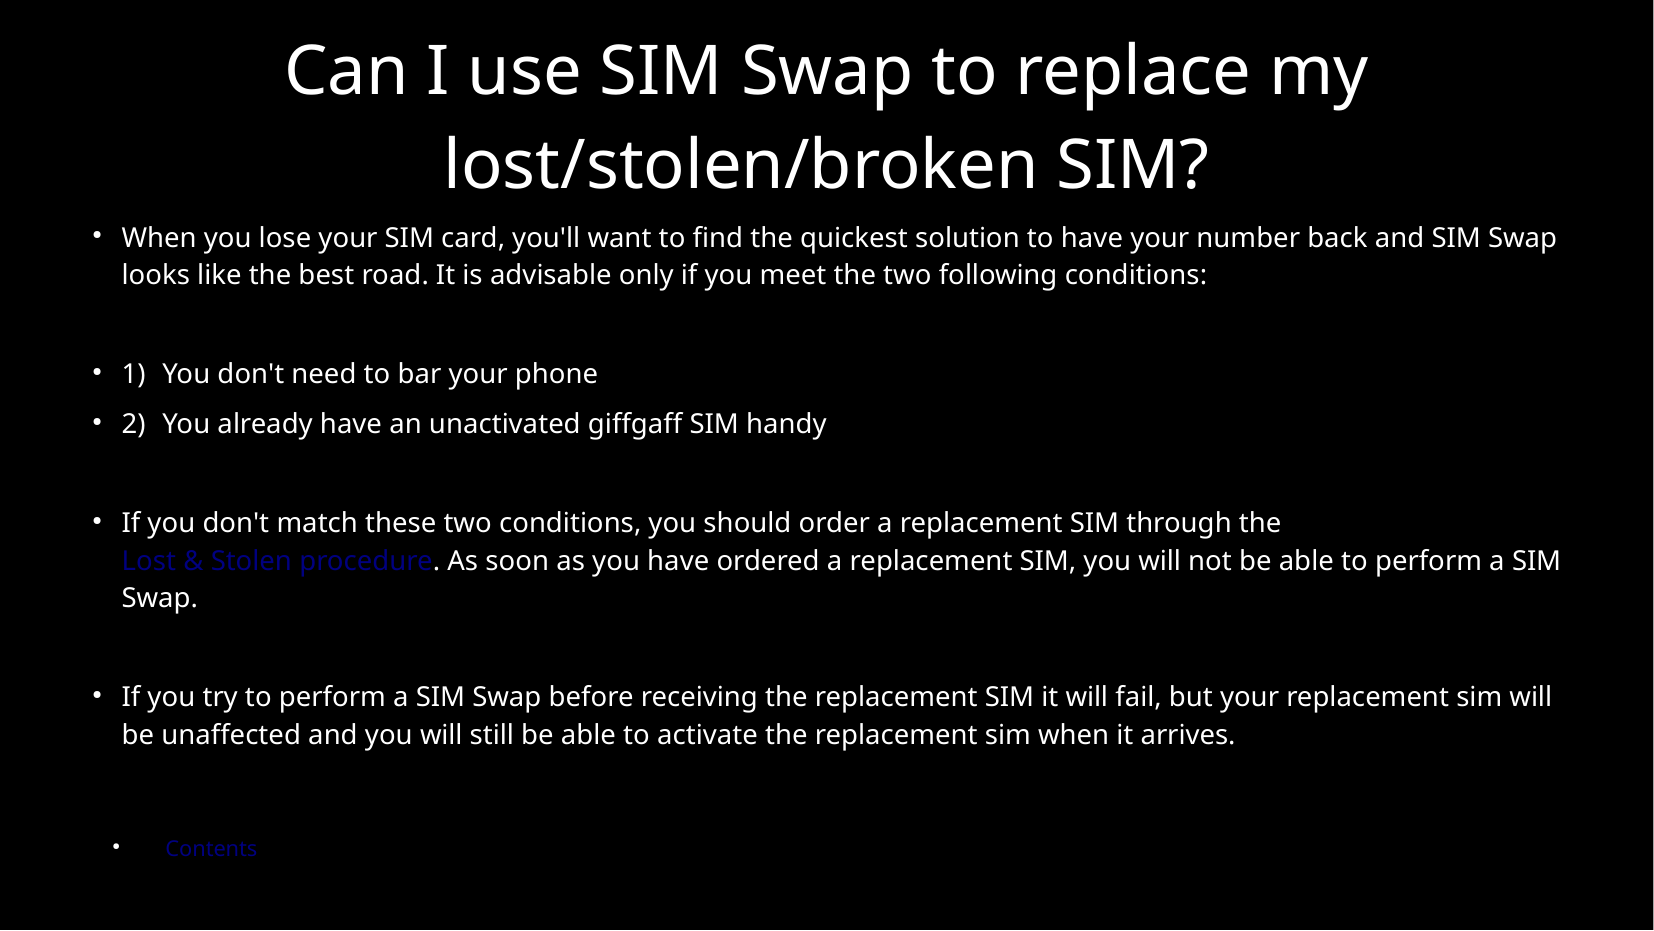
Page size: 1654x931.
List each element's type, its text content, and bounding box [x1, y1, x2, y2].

title Can I use SIM Swap to replace my lost/stolen/broken SIM? [82, 32, 1571, 198]
list When you lose your SIM card, you'll want to find the quickest solution to have your number back and SIM Swap looks like the best road. It is advisable only if you meet the two following conditions: 1) You don't need to bar your phone 2) You already have an unactivated giffgaff SIM handy If you don't match these two conditions, you should order a replacement SIM through the Lost & Stolen procedure. As soon as you have ordered a replacement SIM, you will not be able to perform a SIM Swap. If you try to perform a SIM Swap before receiving the replacement SIM it will fail, but your replacement sim will be unaffected and you will still be able to activate the replacement sim when it arrives. [82, 217, 1571, 758]
text_box Contents [94, 833, 288, 875]
